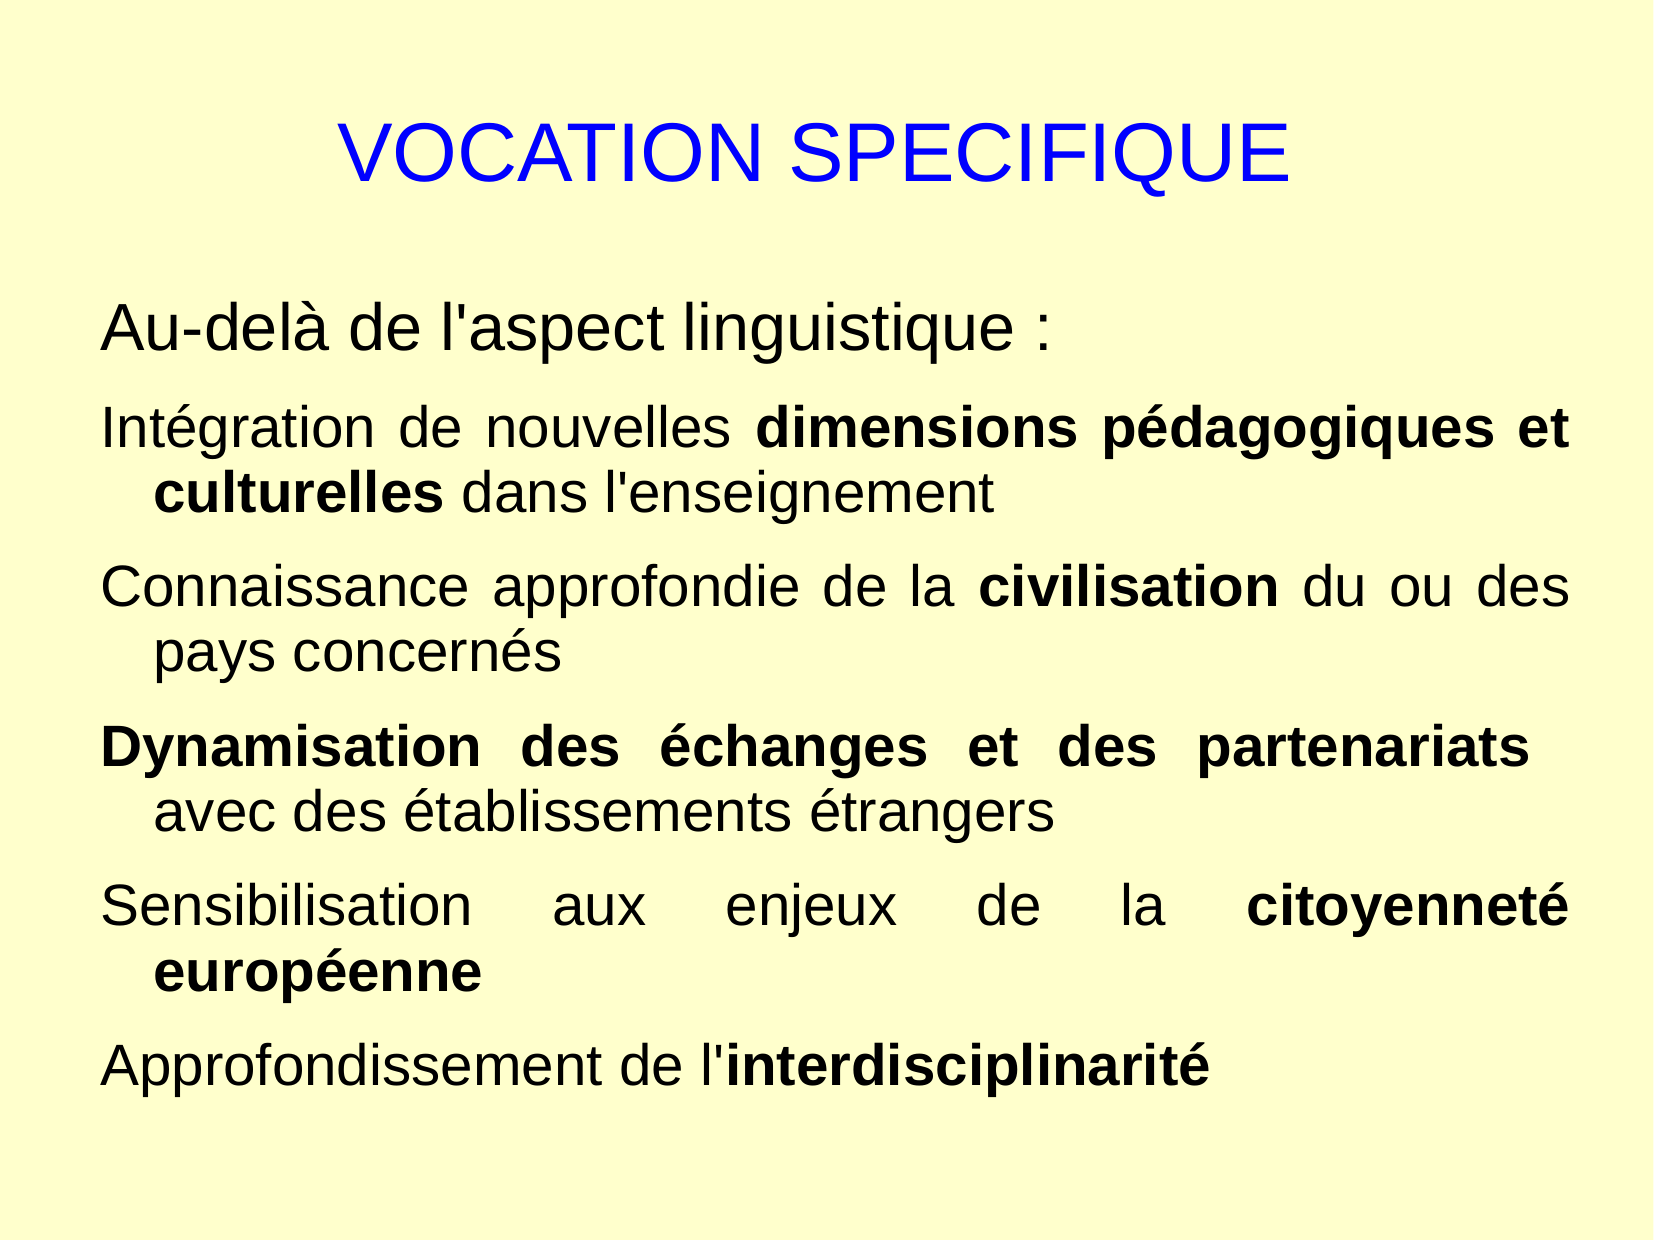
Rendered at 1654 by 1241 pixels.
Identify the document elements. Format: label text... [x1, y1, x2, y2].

title VOCATION SPECIFIQUE [82, 56, 1571, 250]
list Au-delà de l'aspect linguistique : Intégration de nouvelles dimensions pédagogiques et culturelles dans l'enseignement Connaissance approfondie de la civilisation du ou des pays concernés Dynamisation des échanges et des partenariats avec des établissements étrangers Sensibilisation aux enjeux de la citoyenneté européenne Approfondissement de l'interdisciplinarité [82, 290, 1571, 1108]
